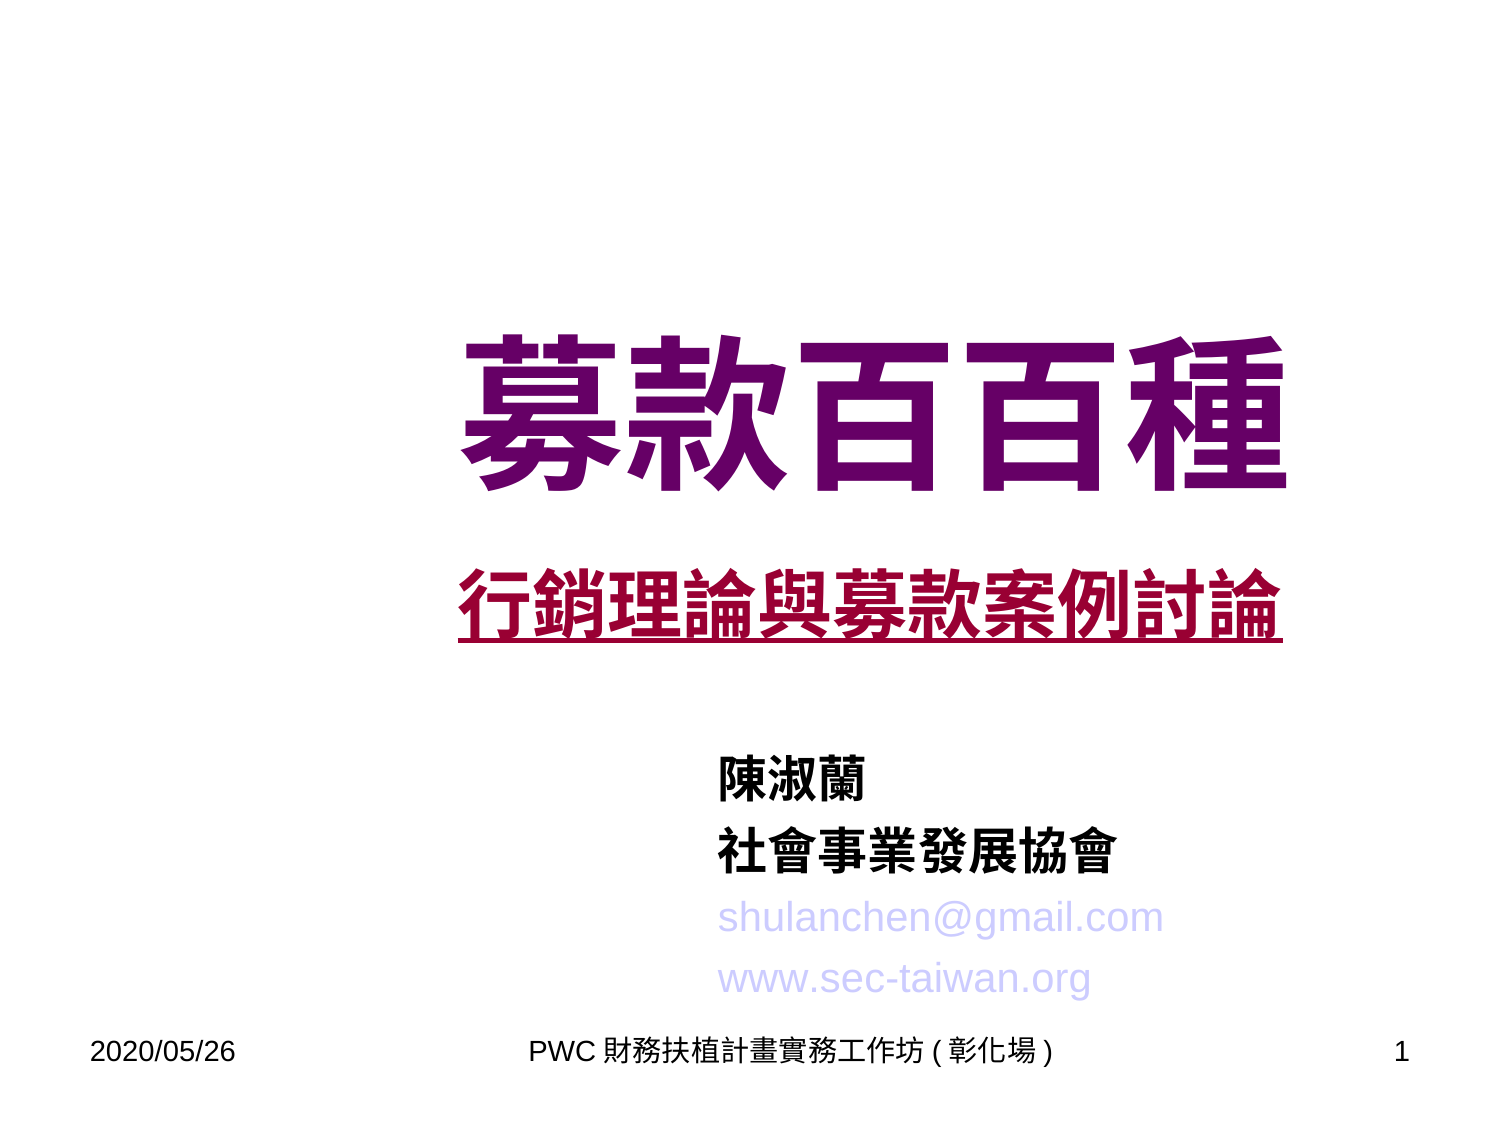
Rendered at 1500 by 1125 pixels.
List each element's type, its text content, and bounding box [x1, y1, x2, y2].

text_box 陳淑蘭 社會事業發展協會 shulanchen@gmail.com www.sec-taiwan.org [702, 739, 1412, 1024]
text_box <編號> [1074, 1024, 1426, 1103]
text_box PWC財務扶植計畫實務工作坊(彰化場) [512, 1024, 1111, 1083]
text_box 募款百百種 行銷理論與募款案例討論 [442, 302, 1377, 655]
text_box 2020/05/26 [74, 1024, 426, 1103]
